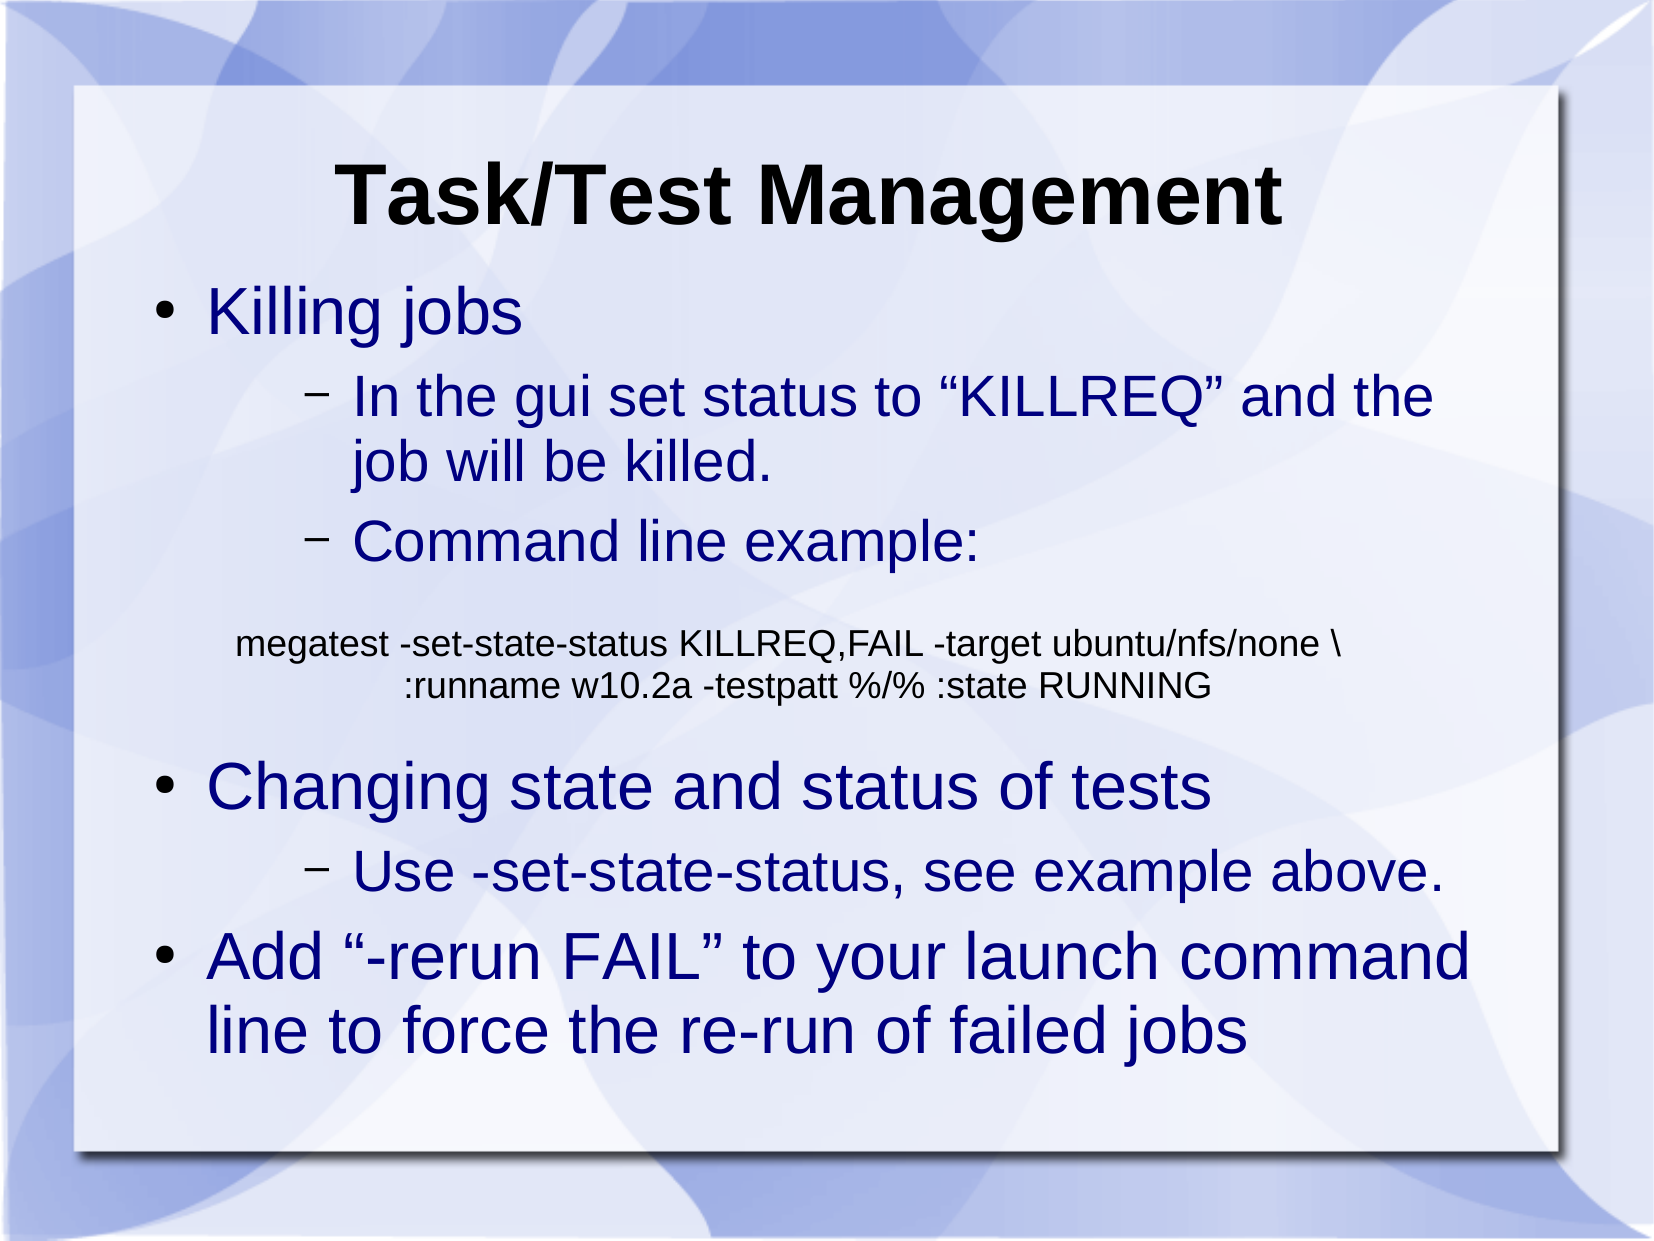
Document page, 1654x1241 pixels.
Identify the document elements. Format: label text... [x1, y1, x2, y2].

list Killing jobs In the gui set status to “KILLREQ” and the job will be killed. Command line example: Changing state and status of tests Use -set-state-status, see example above. Add “-rerun FAIL” to your launch command line to force the re-run of failed jobs [135, 273, 1494, 1067]
title Task/Test Management [82, 90, 1536, 298]
text_box megatest -set-state-status KILLREQ,FAIL -target ubuntu/nfs/none \ :runname w10.2a -testpatt %/% :state RUNNING [210, 615, 1456, 714]
picture [0, 0, 1654, 1241]
